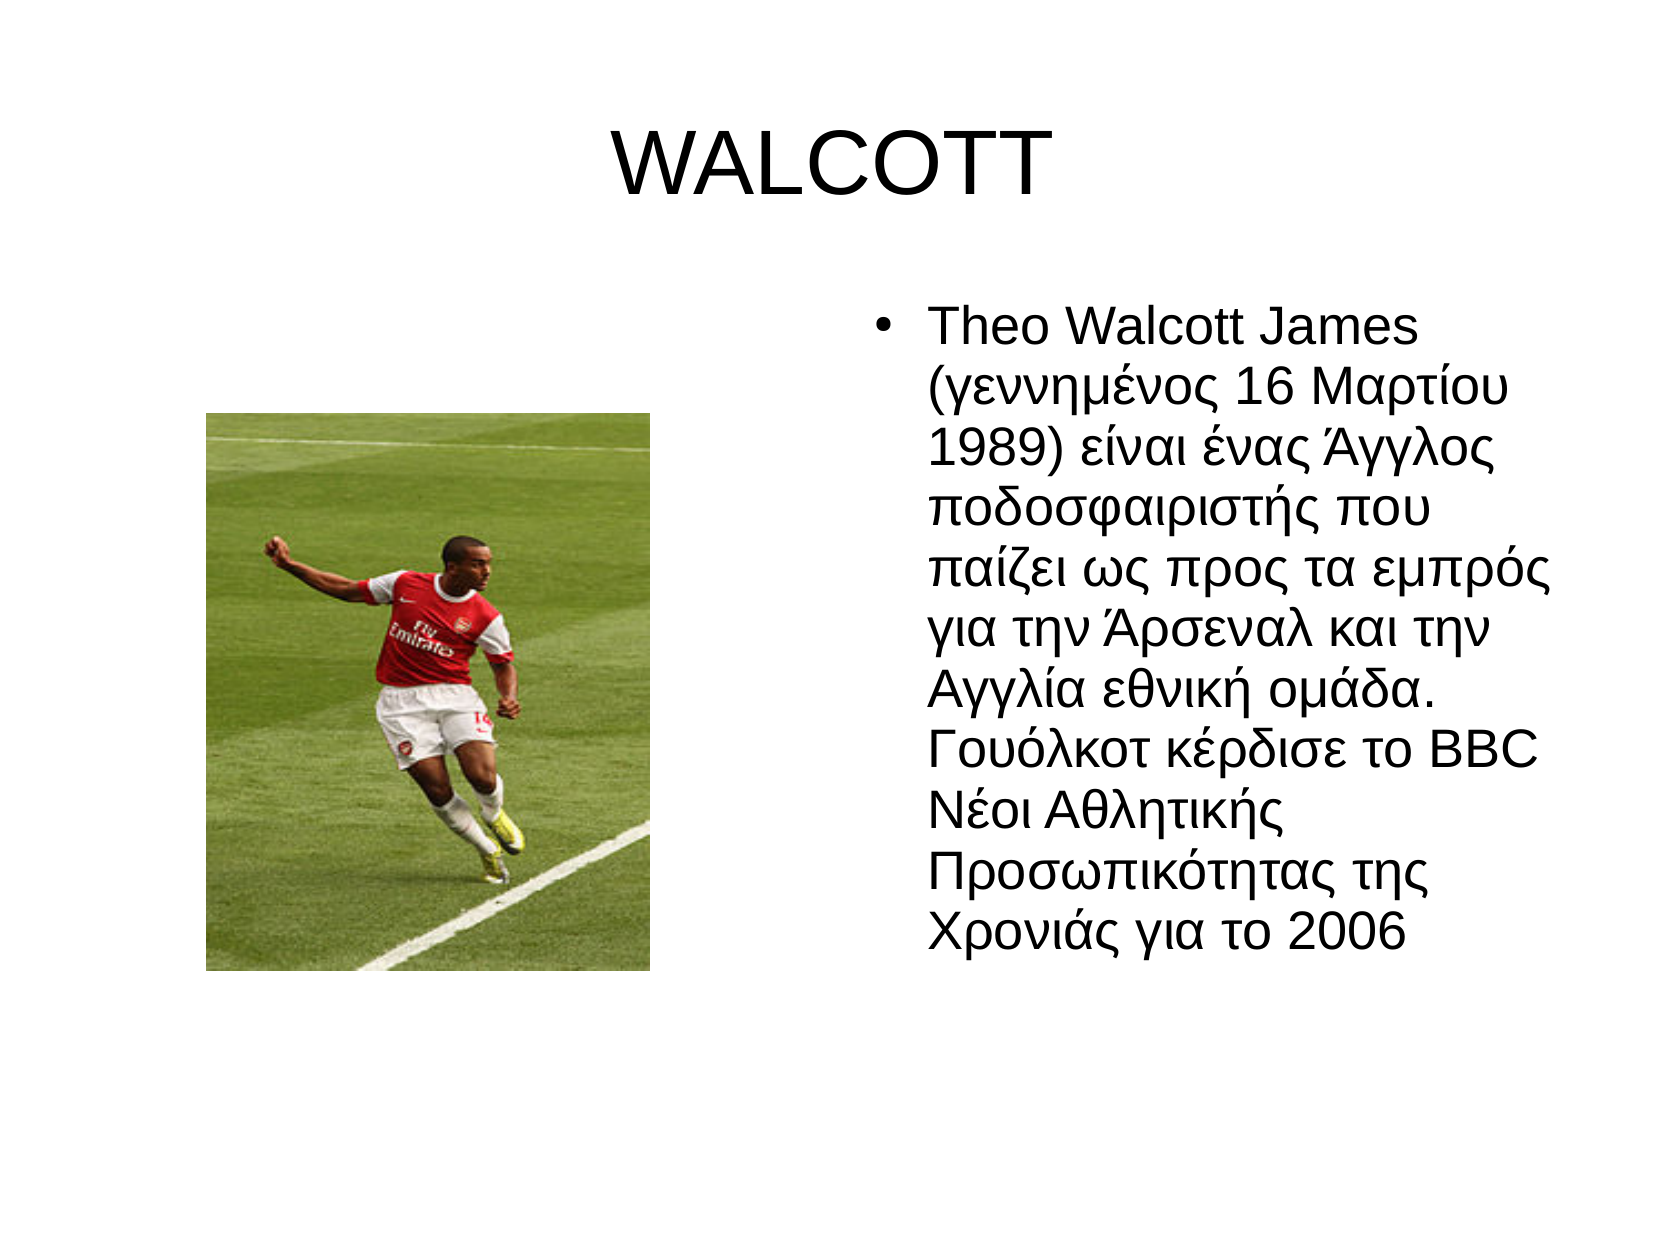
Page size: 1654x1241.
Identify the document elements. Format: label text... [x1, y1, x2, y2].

chart [82, 290, 809, 1109]
list Theo Walcott James (γεννημένος 16 Μαρτίου 1989) είναι ένας Άγγλος ποδοσφαιριστής που παίζει ως προς τα εμπρός για την Άρσεναλ και την Αγγλία εθνική ομάδα. Γουόλκοτ κέρδισε το BBC Νέοι Αθλητικής Προσωπικότητας της Χρονιάς για το 2006 [856, 295, 1583, 1099]
title WALCOTT [88, 67, 1577, 260]
picture [206, 413, 650, 971]
